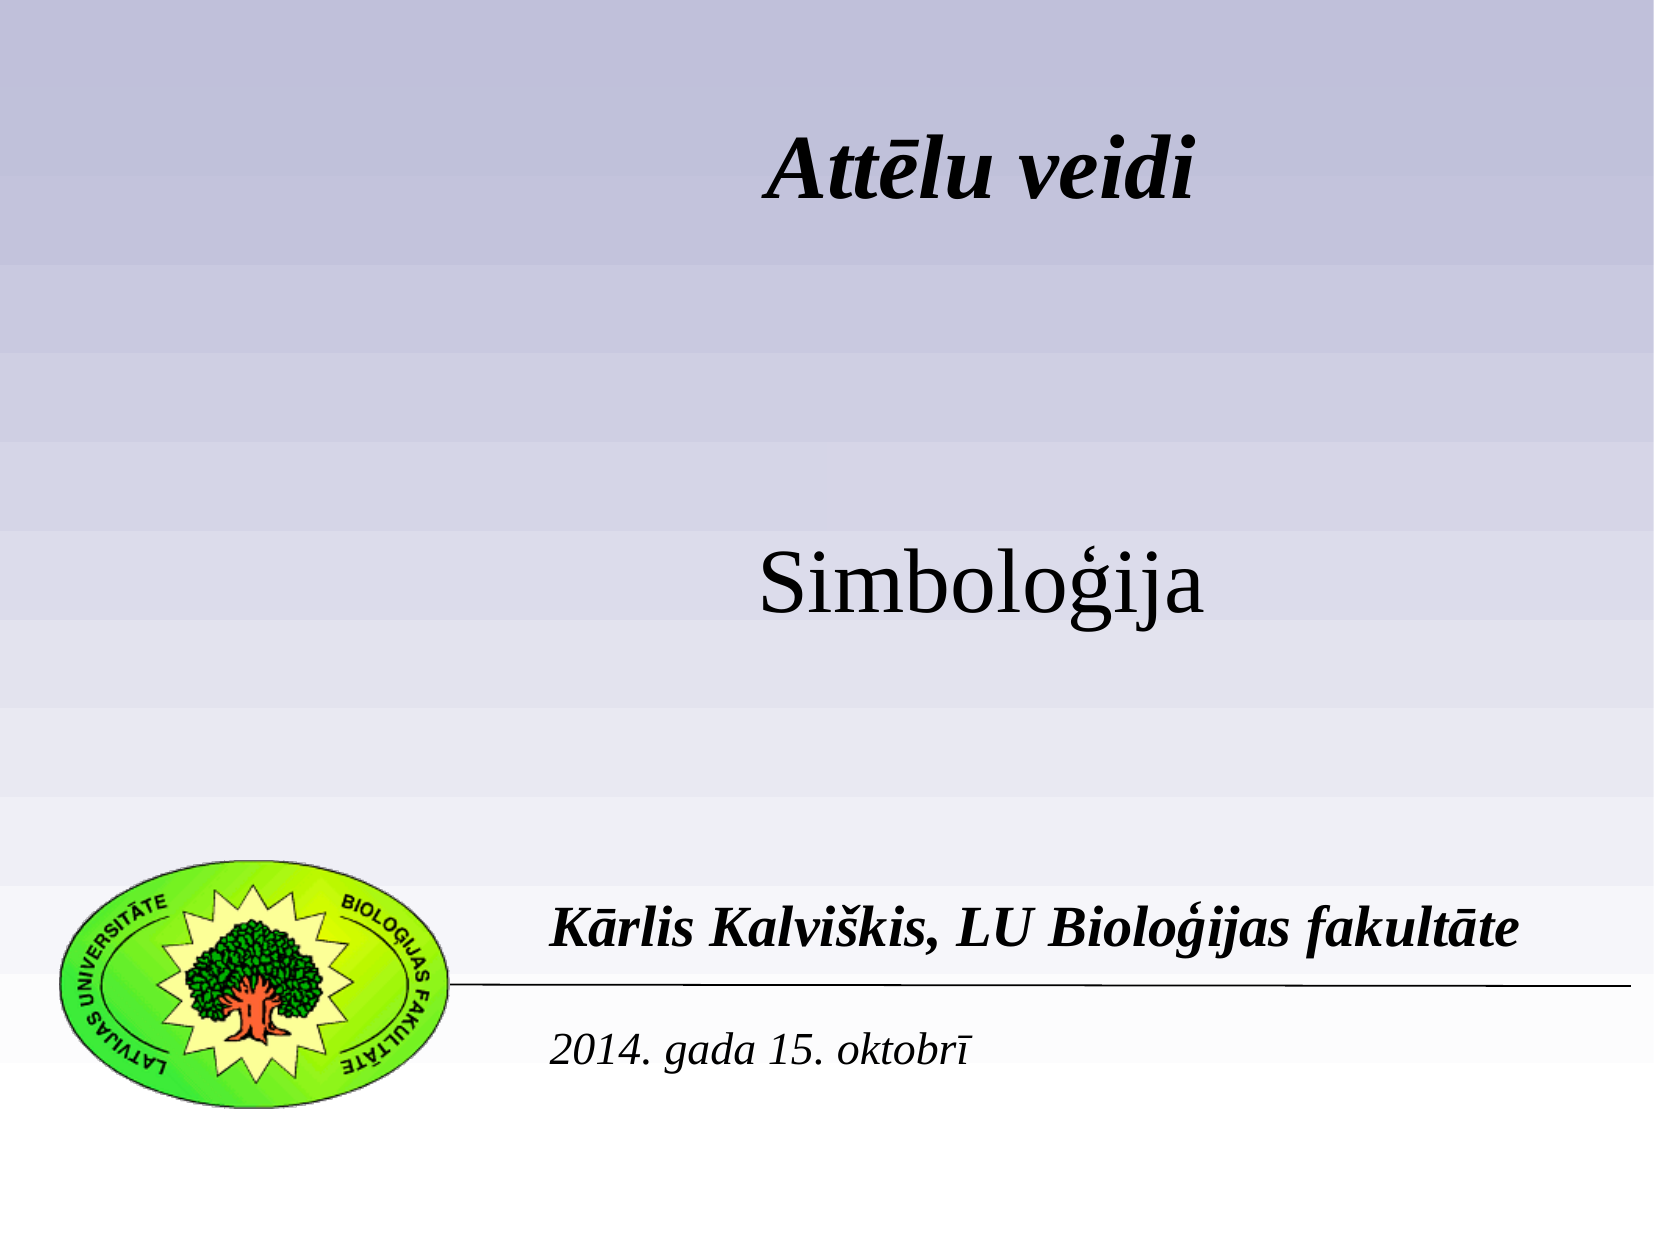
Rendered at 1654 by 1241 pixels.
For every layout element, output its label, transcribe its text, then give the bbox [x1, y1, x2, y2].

picture [0, 0, 1654, 1241]
title Simboloģija [332, 314, 1632, 849]
